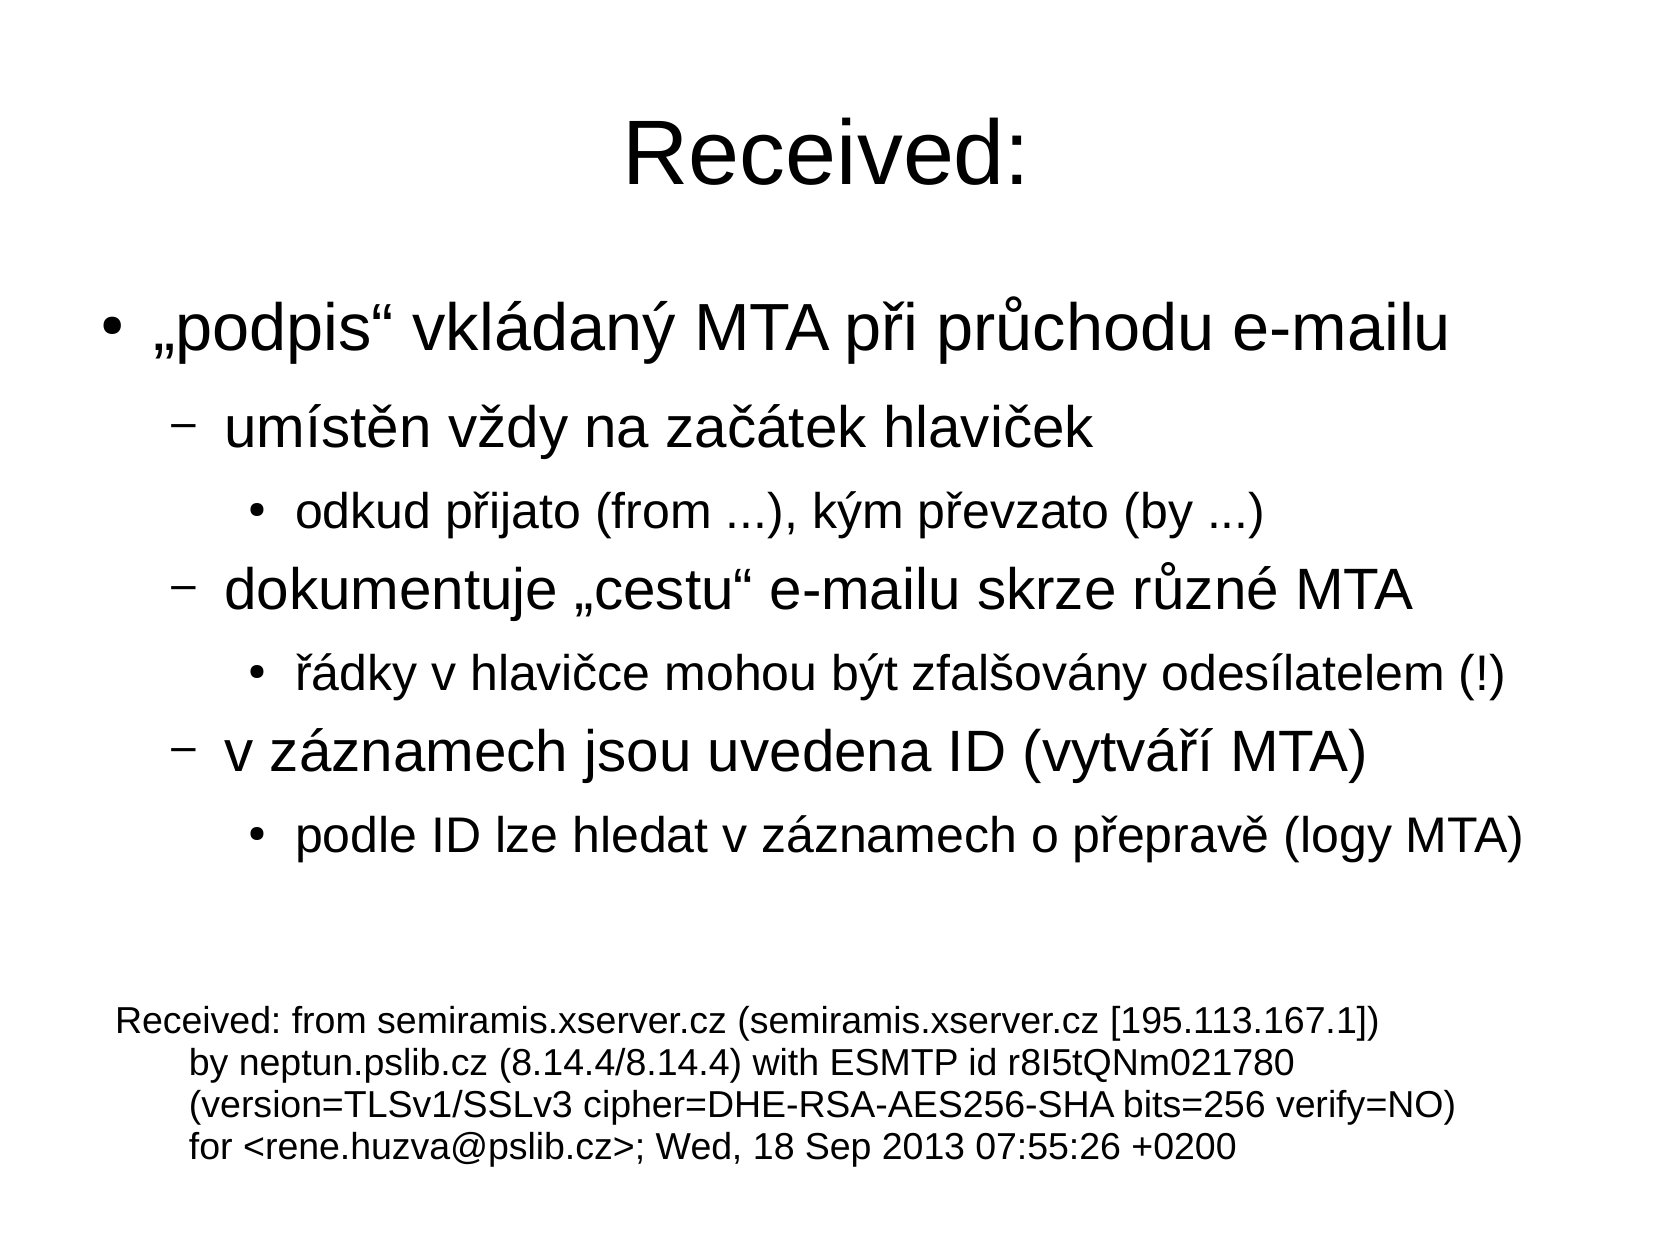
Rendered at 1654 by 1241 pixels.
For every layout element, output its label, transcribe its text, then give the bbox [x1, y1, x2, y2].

text_box Received: from semiramis.xserver.cz (semiramis.xserver.cz [195.113.167.1]) by neptun.pslib.cz (8.14.4/8.14.4) with ESMTP id r8I5tQNm021780 (version=TLSv1/SSLv3 cipher=DHE-RSA-AES256-SHA bits=256 verify=NO) for <rene.huzva@pslib.cz>; Wed, 18 Sep 2013 07:55:26 +0200 [100, 992, 1489, 1175]
list „podpis“ vkládaný MTA při průchodu e-mailu umístěn vždy na začátek hlaviček odkud přijato (from ...), kým převzato (by ...) dokumentuje „cestu“ e-mailu skrze různé MTA řádky v hlavičce mohou být zfalšovány odesílatelem (!) v záznamech jsou uvedena ID (vytváří MTA) podle ID lze hledat v záznamech o přepravě (logy MTA) [82, 290, 1571, 995]
title Received: [82, 49, 1571, 257]
